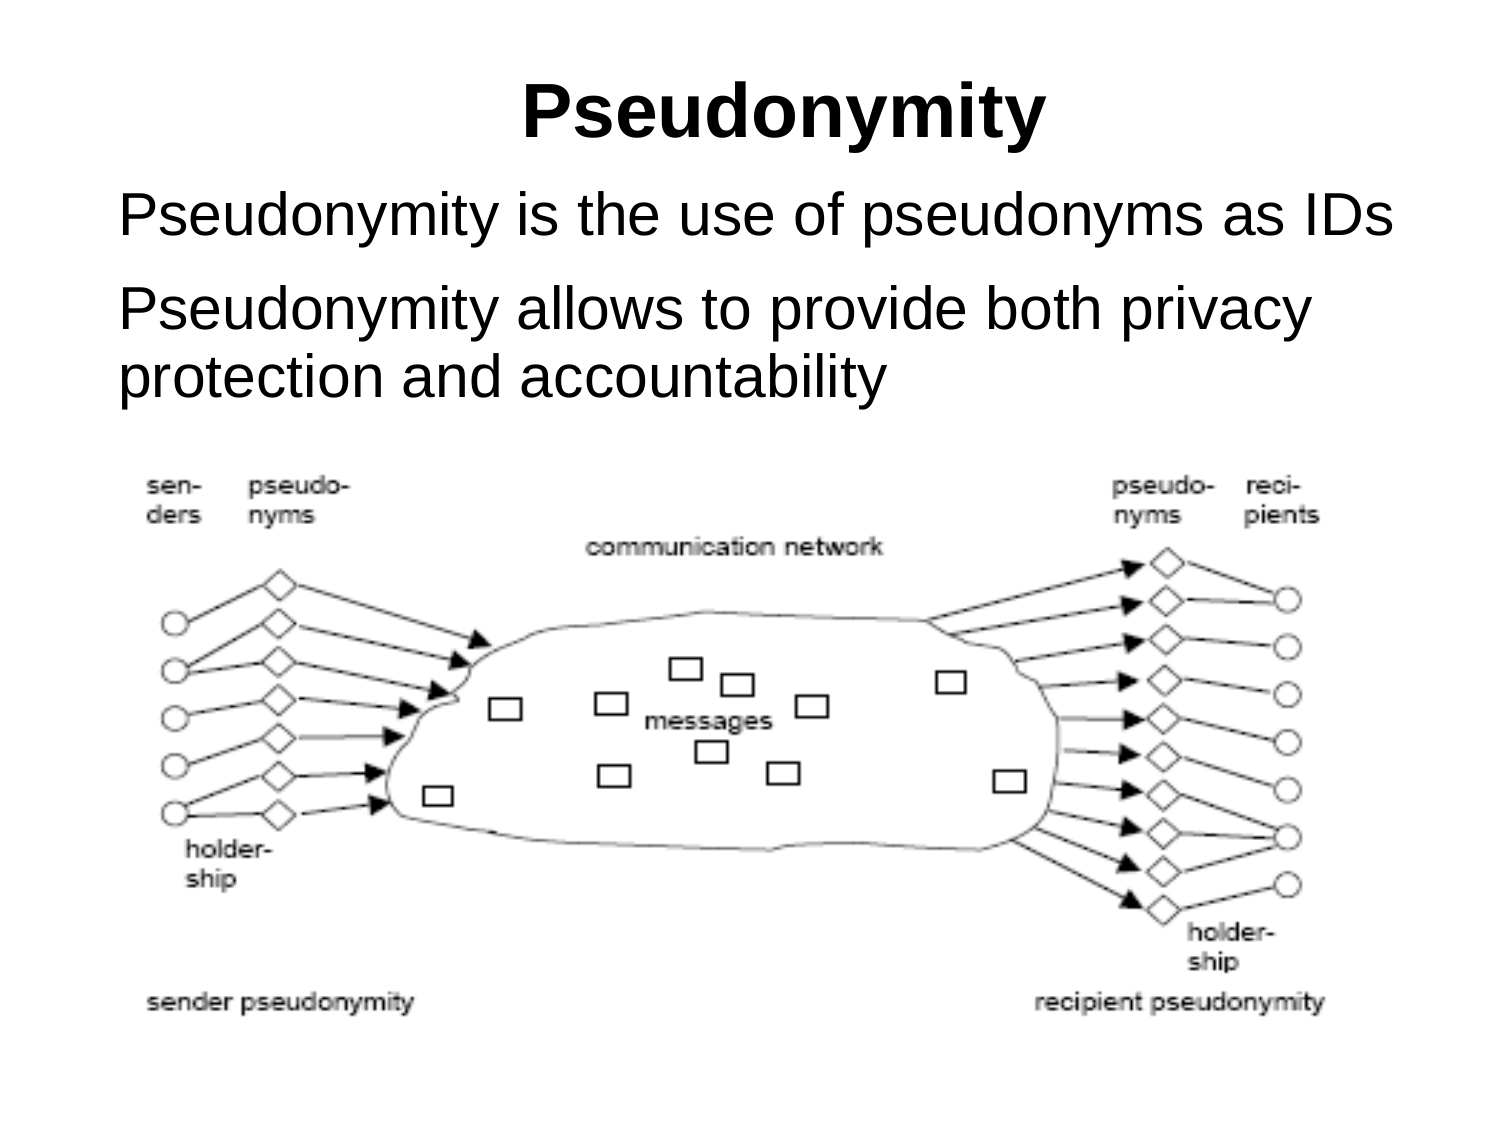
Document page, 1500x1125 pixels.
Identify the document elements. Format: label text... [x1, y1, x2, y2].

list Pseudonymity is the use of pseudonyms as IDs Pseudonymity allows to provide both privacy protection and accountability [82, 180, 1433, 426]
picture [85, 441, 1406, 1052]
title Pseudonymity [75, 67, 1425, 154]
